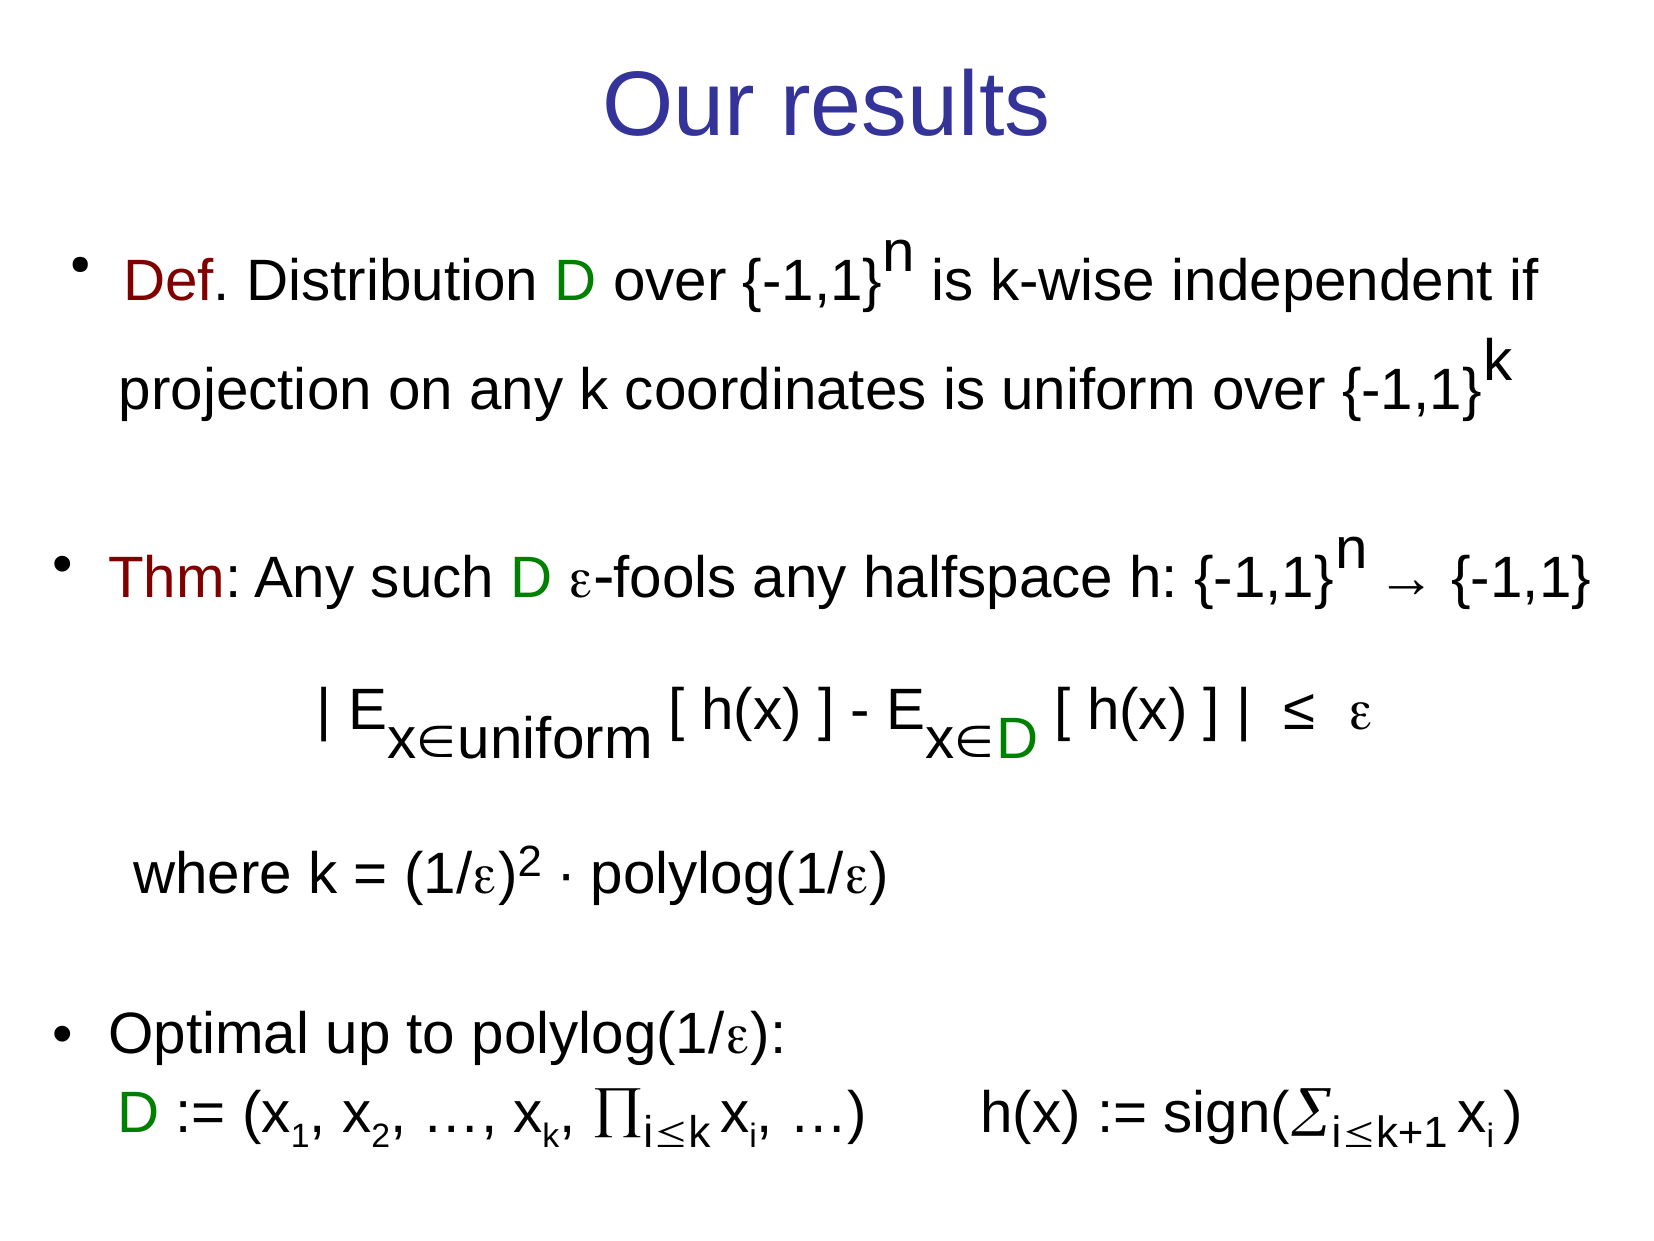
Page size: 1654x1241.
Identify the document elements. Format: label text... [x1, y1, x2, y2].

title Our results [124, 0, 1530, 208]
list Def. Distribution D over {-1,1}n is k-wise independent if projection on any k coordinates is uniform over {-1,1}k Thm: Any such D -fools any halfspace h: {-1,1}n → {-1,1} | Exuniform [ h(x) ] - ExD [ h(x) ] | ≤  where k = (1/)2 ∙ polylog(1/) Optimal up to polylog(1/): D := (x1, x2, …, xk, ik xi, …) h(x) := sign(ik+1 xi ) [37, 122, 1654, 1225]
